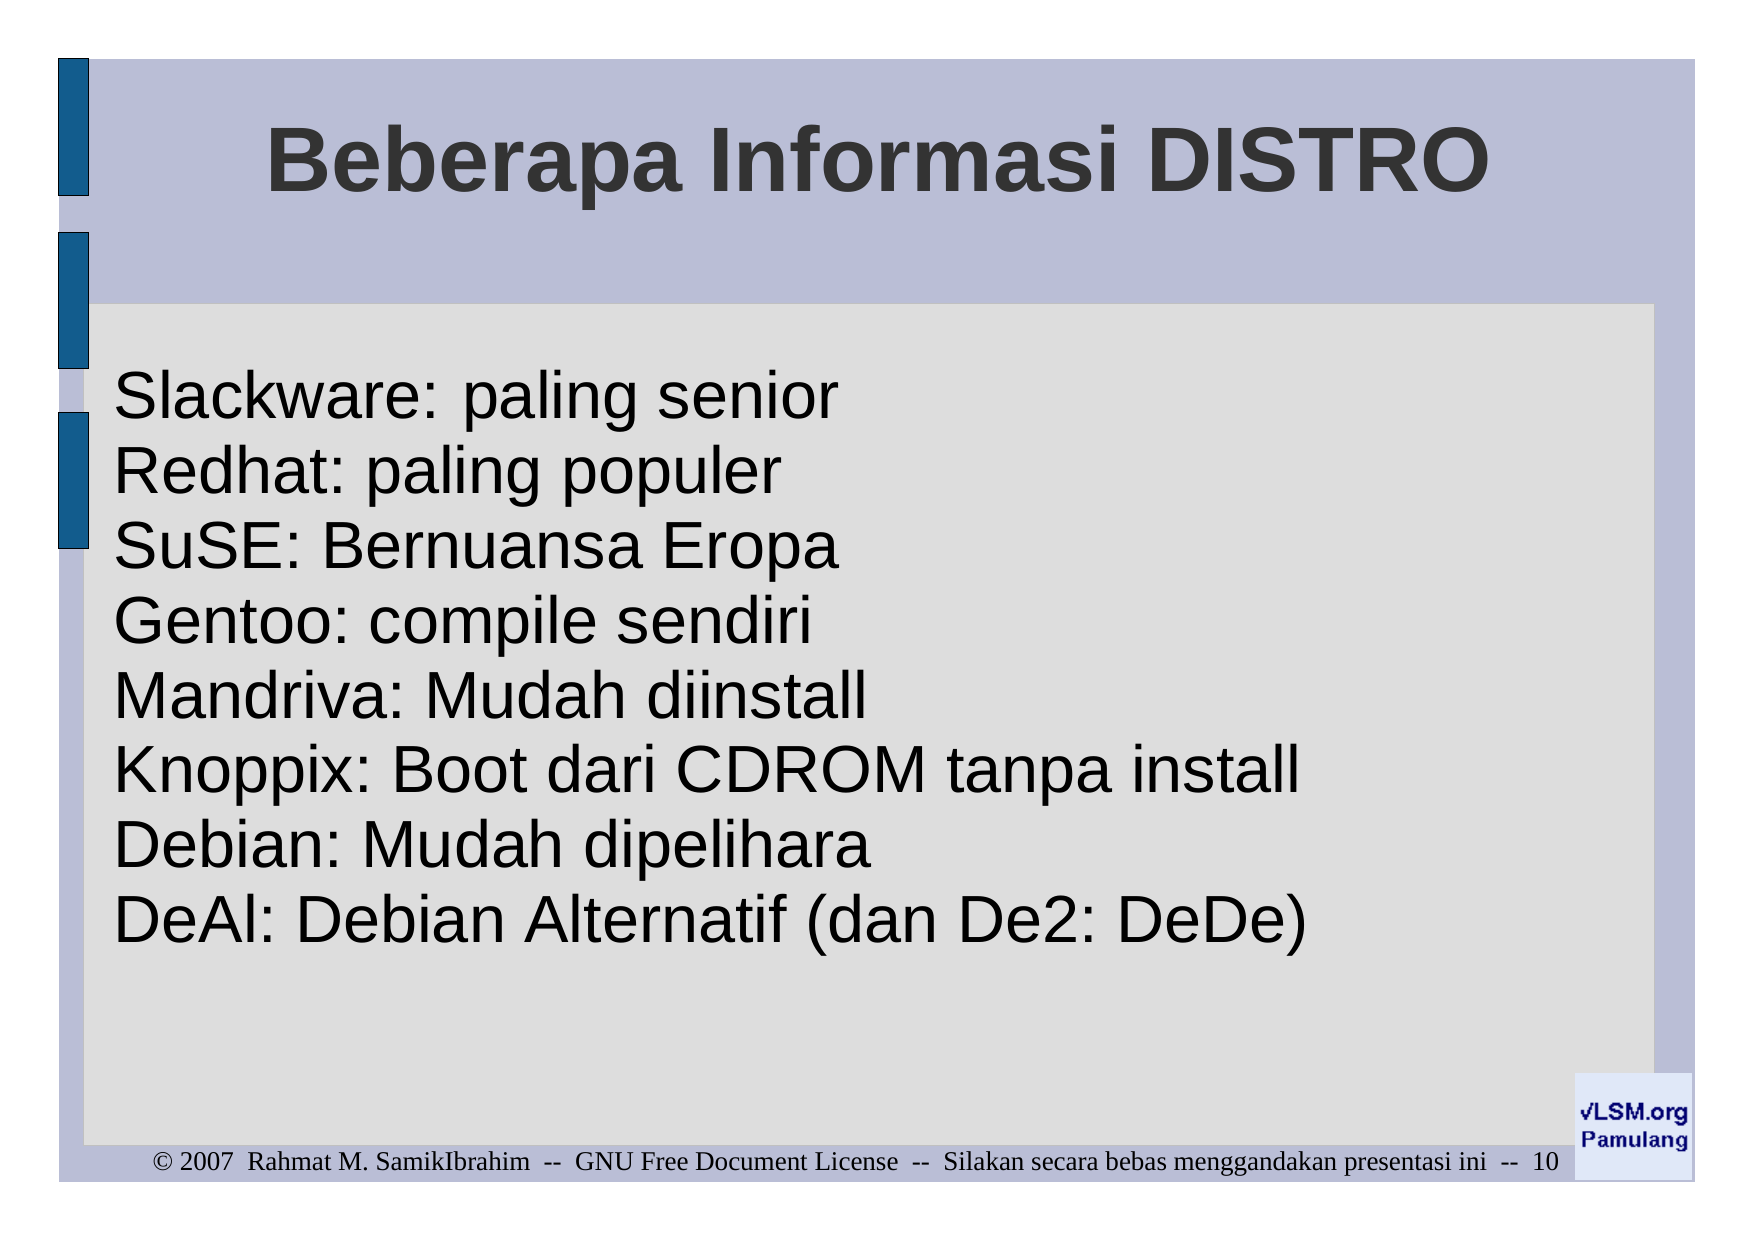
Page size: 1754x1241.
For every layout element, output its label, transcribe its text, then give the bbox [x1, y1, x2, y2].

picture [1575, 1073, 1692, 1180]
list Slackware: paling senior Redhat: paling populer SuSE: Bernuansa Eropa Gentoo: compile sendiri Mandriva: Mudah diinstall Knoppix: Boot dari CDROM tanpa install Debian: Mudah dipelihara DeAl: Debian Alternatif (dan De2: DeDe) [96, 358, 1588, 1090]
title Beberapa Informasi DISTRO [171, 96, 1589, 224]
